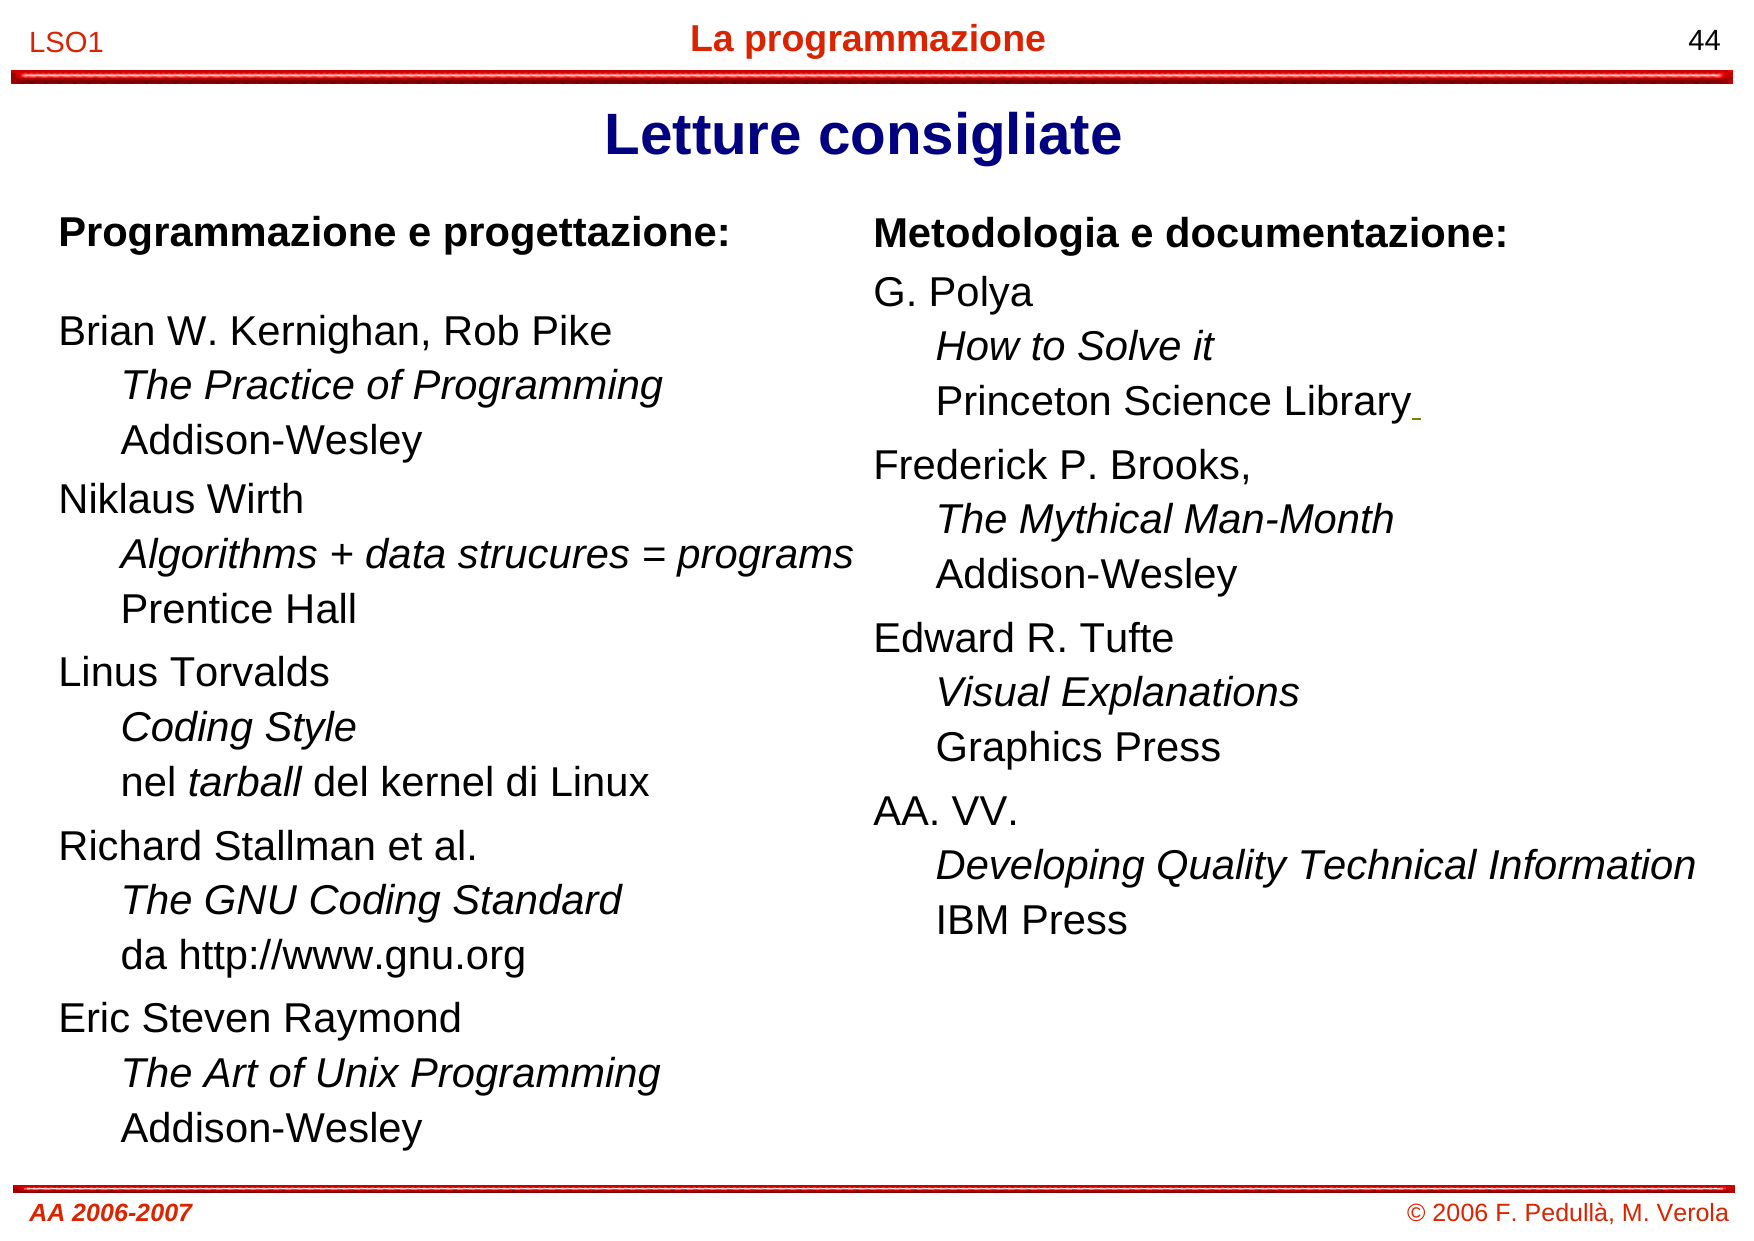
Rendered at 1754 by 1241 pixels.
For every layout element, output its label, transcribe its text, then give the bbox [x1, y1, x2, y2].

text_box Letture consigliate [392, 98, 1336, 187]
list Metodologia e documentazione: G. Polya How to Solve it Princeton Science Library Frederick P. Brooks, The Mythical Man-Month Addison-Wesley Edward R. Tufte Visual Explanations Graphics Press AA. VV. Developing Quality Technical Information IBM Press [873, 209, 1730, 1168]
picture [13, 1185, 1735, 1193]
picture [11, 70, 1733, 84]
list Programmazione e progettazione: Brian W. Kernighan, Rob Pike The Practice of Programming Addison-Wesley Niklaus Wirth Algorithms + data strucures = programs Prentice Hall Linus Torvalds Coding Style nel tarball del kernel di Linux Richard Stallman et al. The GNU Coding Standard da http://www.gnu.org Eric Steven Raymond The Art of Unix Programming Addison-Wesley [58, 209, 873, 1152]
